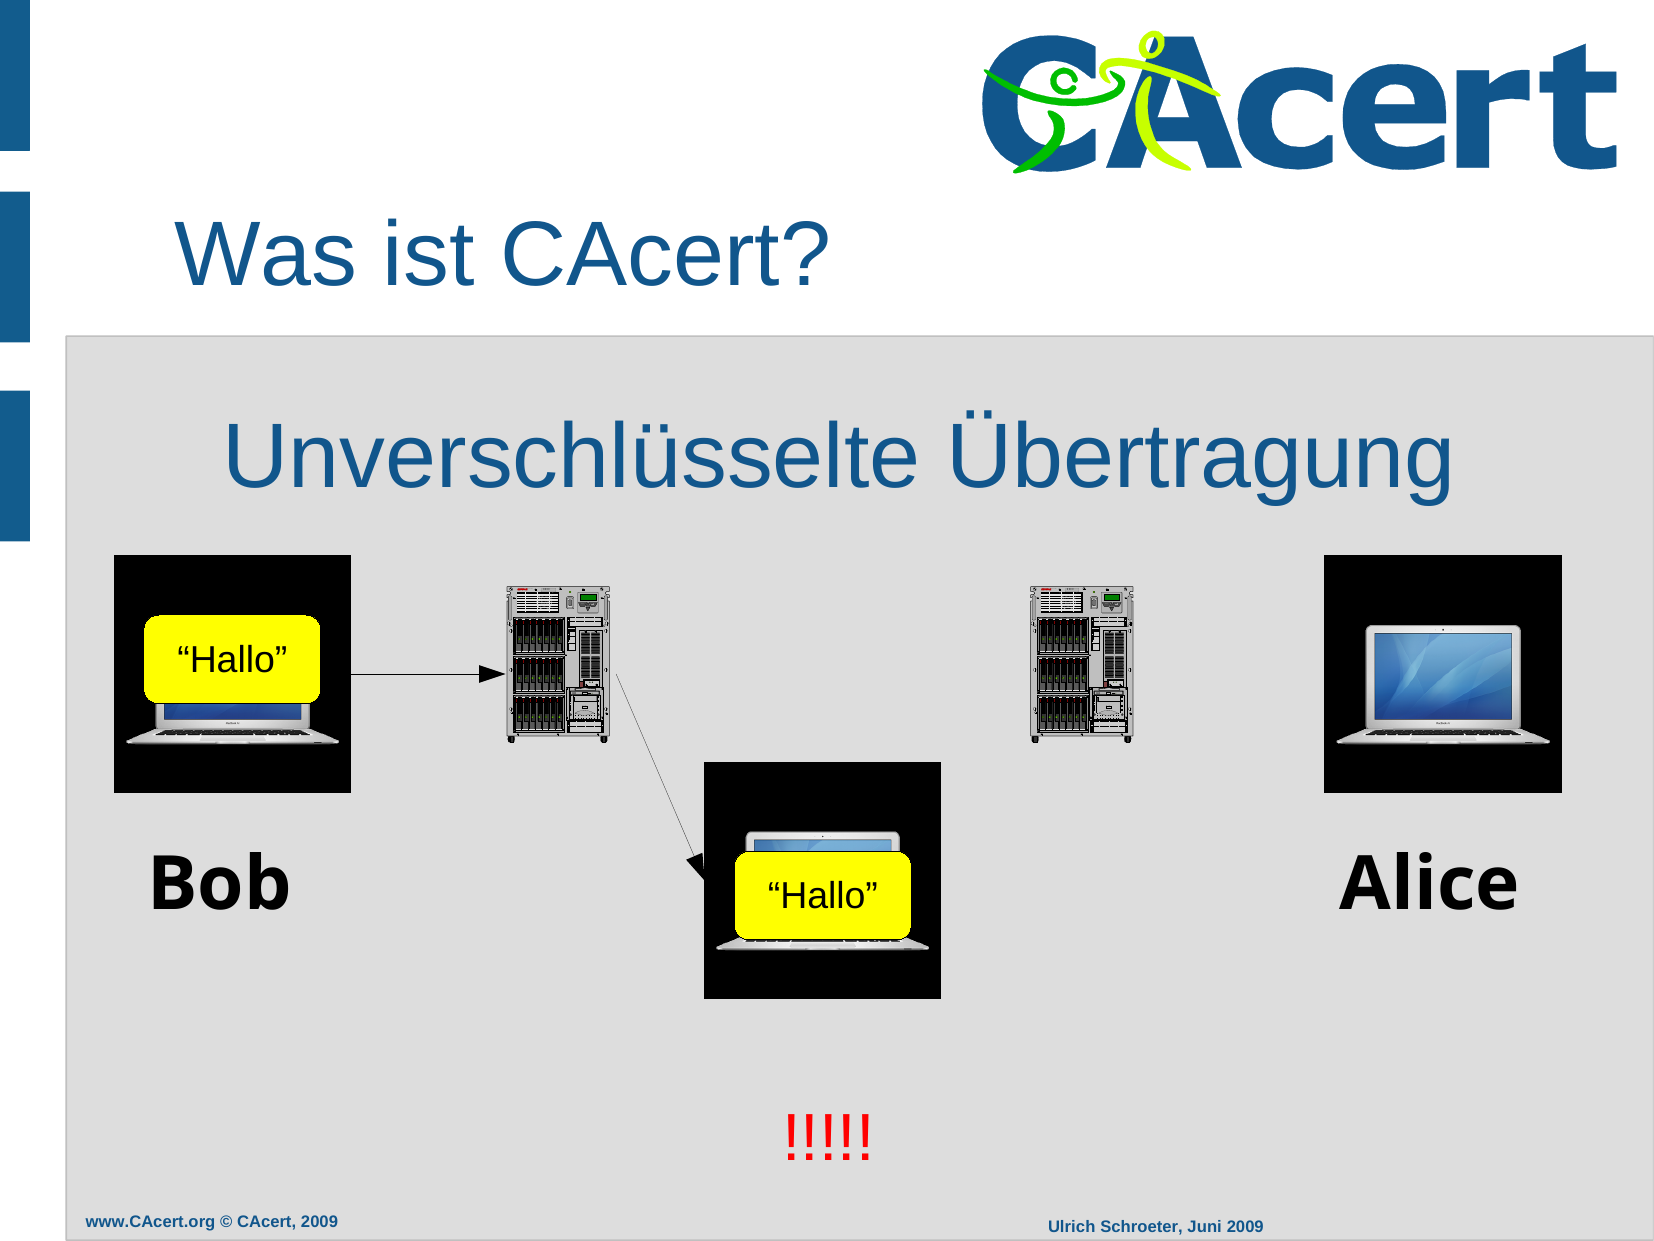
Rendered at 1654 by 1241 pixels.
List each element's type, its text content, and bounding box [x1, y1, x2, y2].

text_box Bob [132, 821, 321, 943]
text_box Was ist CAcert? [118, 195, 837, 313]
picture [1029, 585, 1140, 763]
title Unverschlüsselte Übertragung [114, 348, 1526, 507]
text_box Alice [1324, 821, 1564, 943]
picture [114, 555, 351, 793]
picture [505, 585, 617, 763]
text_box “Hallo” [143, 614, 321, 704]
text_box “Hallo” [734, 851, 912, 940]
text_box !!!!! [767, 1092, 890, 1183]
picture [1324, 555, 1562, 793]
picture [704, 762, 941, 999]
